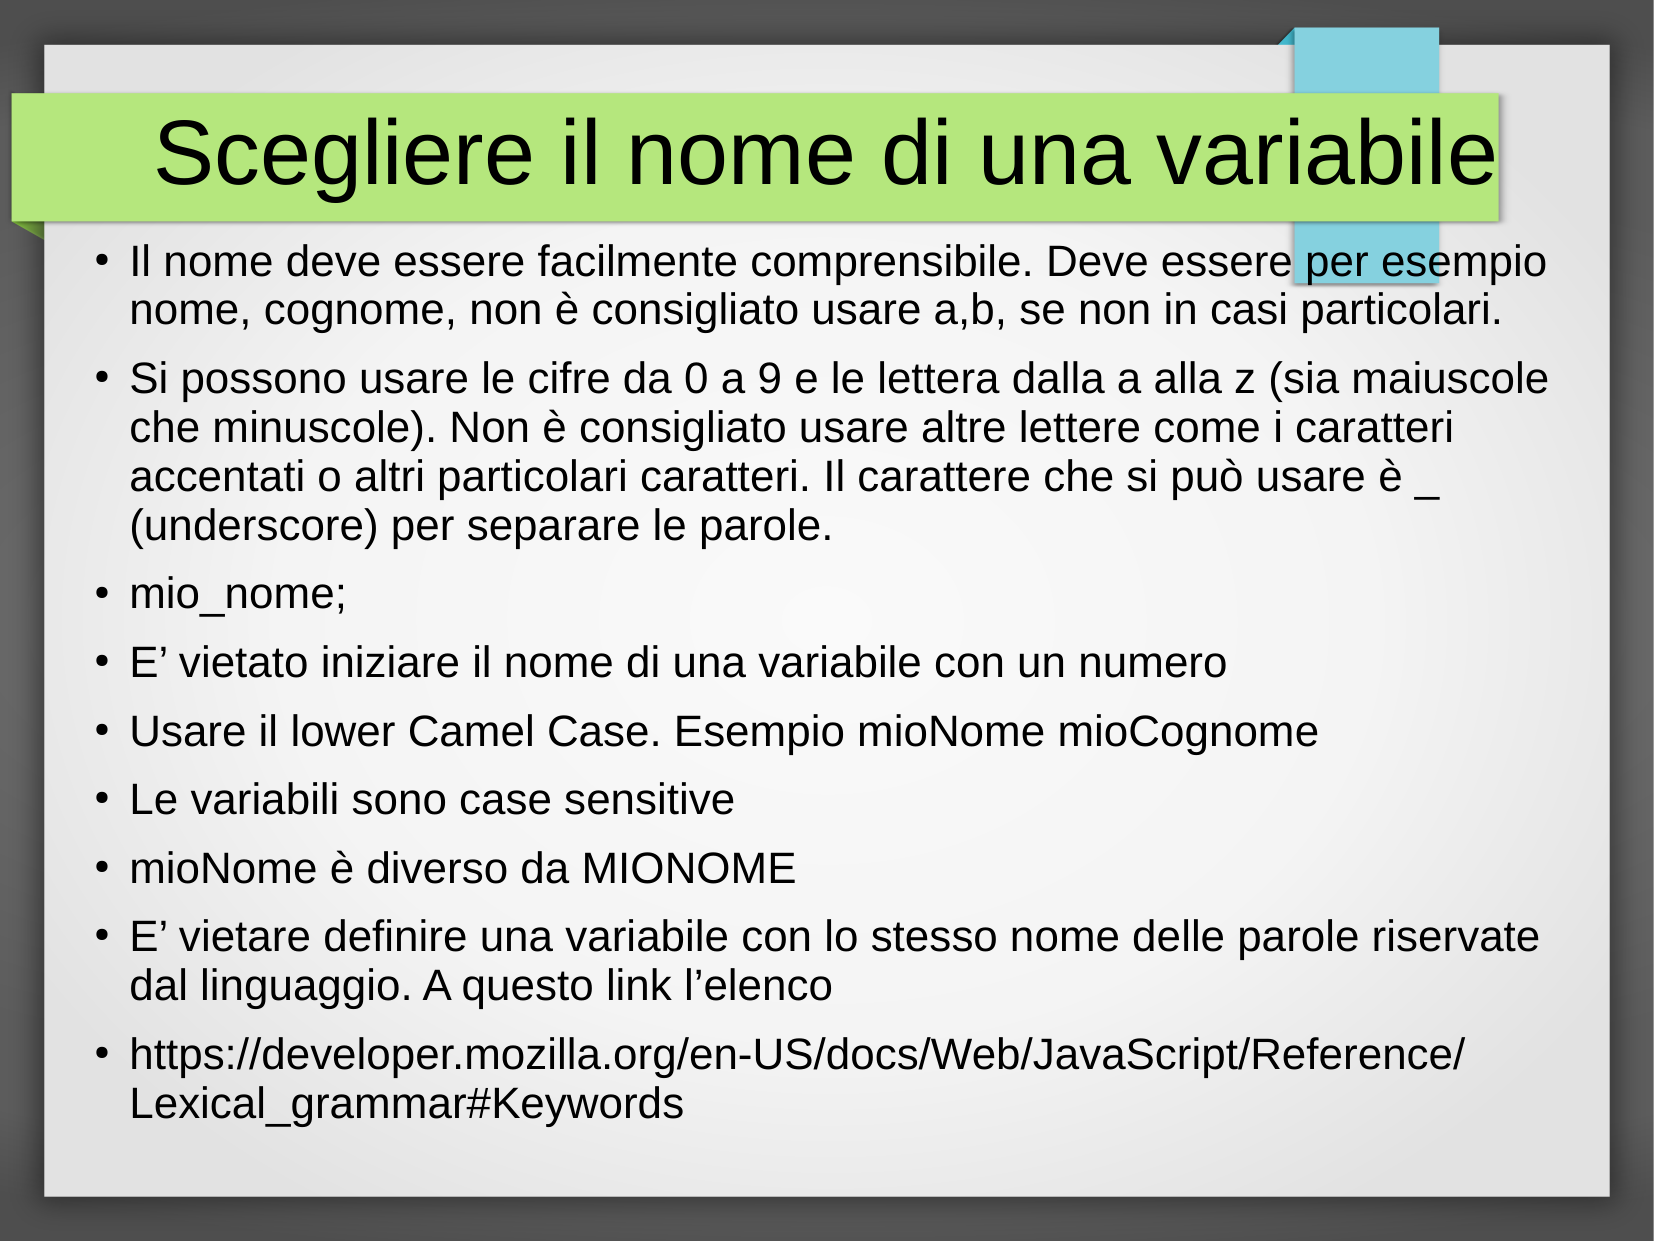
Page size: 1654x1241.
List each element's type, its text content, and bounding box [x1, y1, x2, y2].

title Scegliere il nome di una variabile [82, 49, 1571, 236]
list Il nome deve essere facilmente comprensibile. Deve essere per esempio nome, cognome, non è consigliato usare a,b, se non in casi particolari. Si possono usare le cifre da 0 a 9 e le lettera dalla a alla z (sia maiuscole che minuscole). Non è consigliato usare altre lettere come i caratteri accentati o altri particolari caratteri. Il carattere che si può usare è _ (underscore) per separare le parole. mio_nome; E’ vietato iniziare il nome di una variabile con un numero Usare il lower Camel Case. Esempio mioNome mioCognome Le variabili sono case sensitive mioNome è diverso da MIONOME E’ vietare definire una variabile con lo stesso nome delle parole riservate dal linguaggio. A questo link l’elenco https://developer.mozilla.org/en-US/docs/Web/JavaScript/Reference/Lexical_grammar#Keywords [82, 236, 1571, 1170]
picture [0, 0, 1654, 1241]
